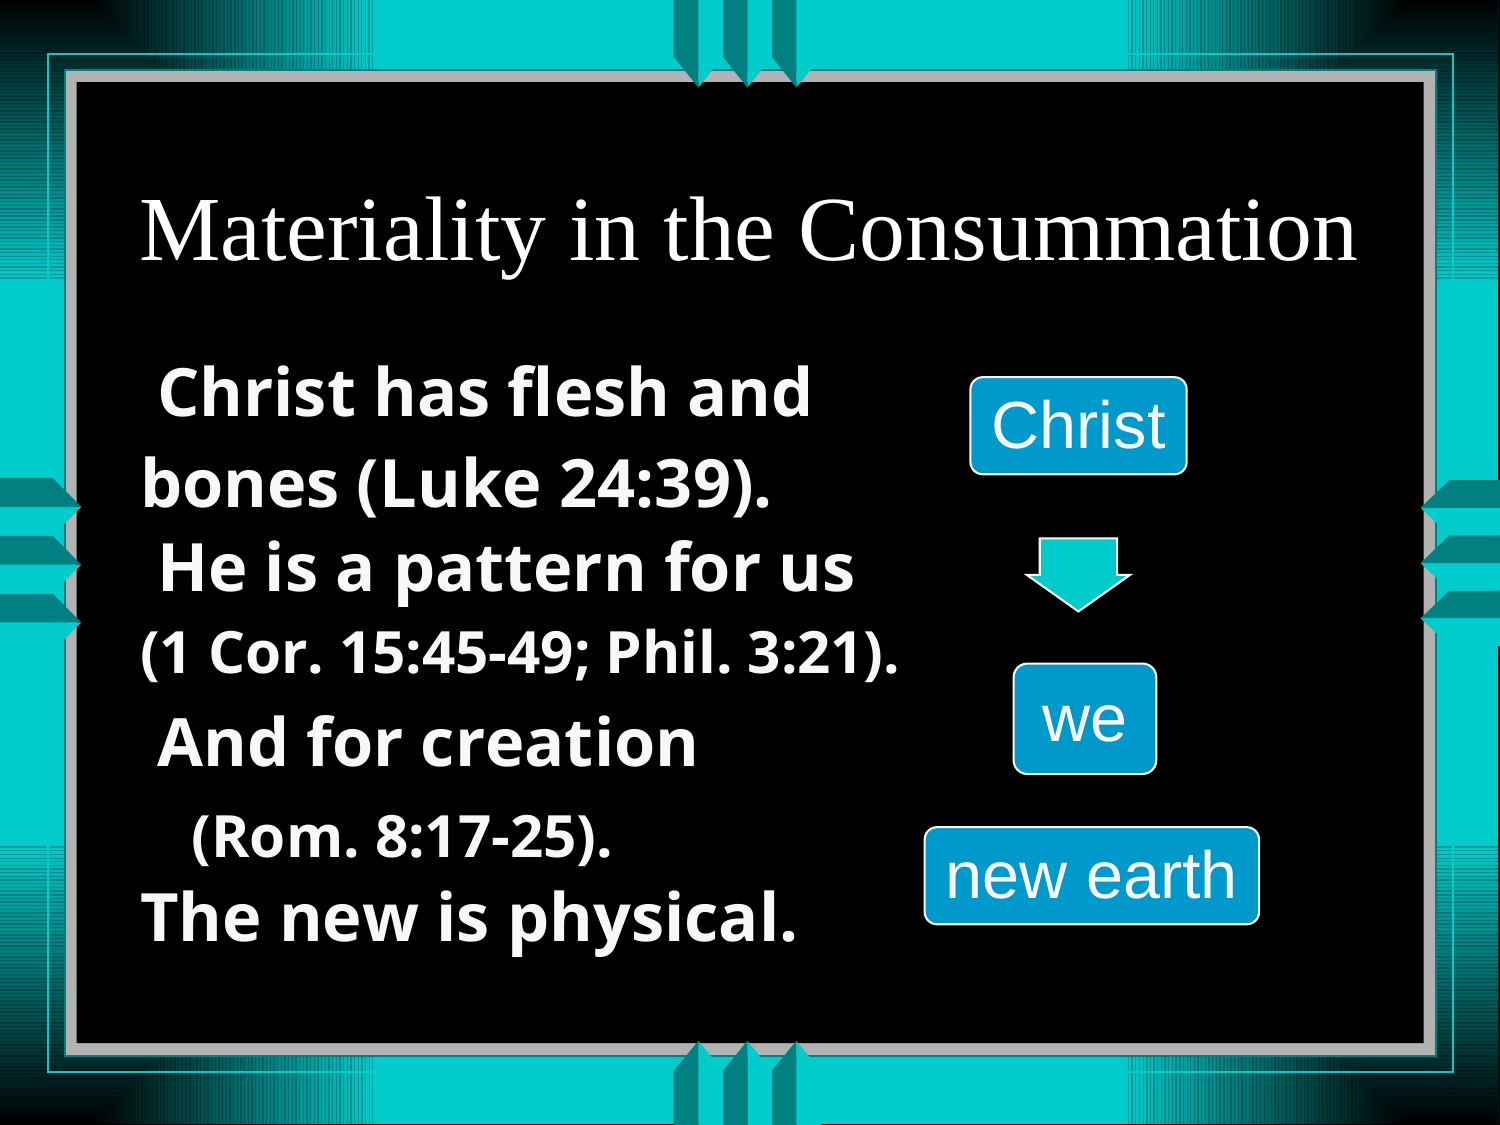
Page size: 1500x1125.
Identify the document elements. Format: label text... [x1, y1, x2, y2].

text_box He is a pattern for us (1 Cor. 15:45-49; Phil. 3:21). [124, 512, 1038, 687]
text_box And for creation (Rom. 8:17-25). [124, 687, 1038, 862]
text_box The new is physical. [124, 862, 1038, 969]
text_box new earth [1038, 827, 1260, 925]
text_box Christ [970, 377, 1187, 475]
text_box [1038, 538, 1131, 612]
text_box Christ has flesh and bones (Luke 24:39). [124, 337, 963, 512]
text_box we [1038, 663, 1157, 775]
title Materiality in the Consummation [112, 99, 1388, 288]
